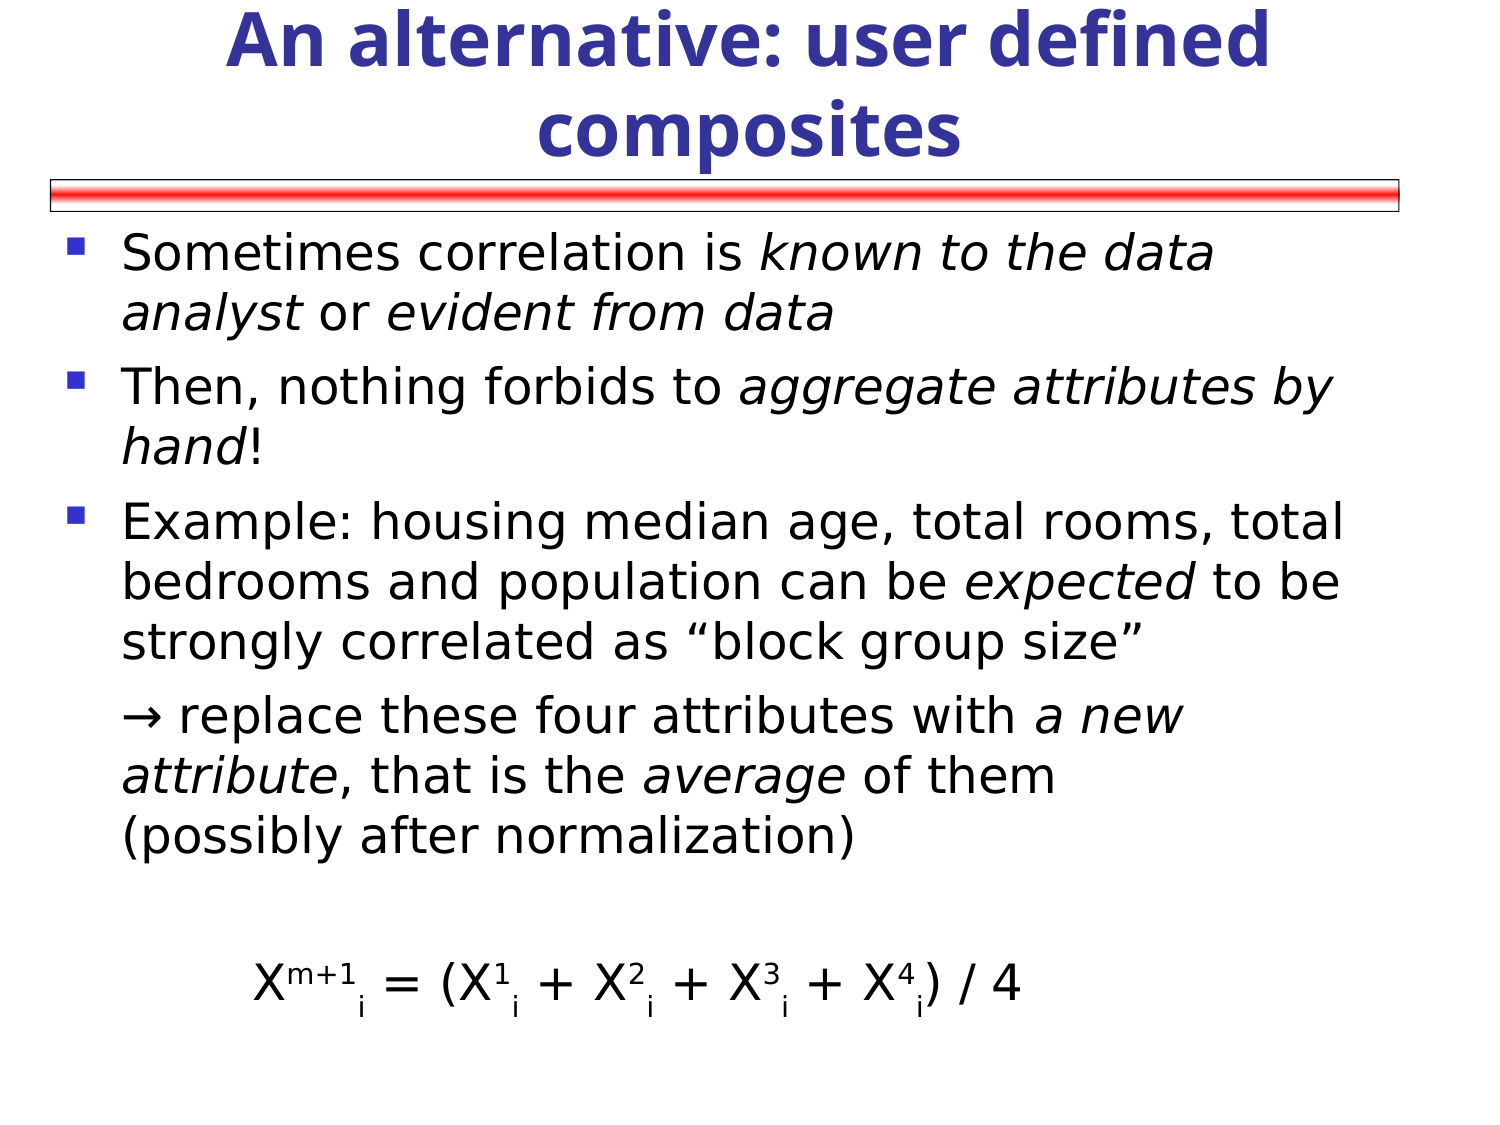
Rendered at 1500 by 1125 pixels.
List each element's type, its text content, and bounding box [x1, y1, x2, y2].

title An alternative: user defined composites [0, 0, 1500, 180]
list Sometimes correlation is known to the data analyst or evident from data Then, nothing forbids to aggregate attributes by hand! Example: housing median age, total rooms, total bedrooms and population can be expected to be strongly correlated as “block group size” → replace these four attributes with a new attribute, that is the average of them (possibly after normalization) Xm+1i = (X1i + X2i + X3i + X4i) / 4 [49, 212, 1425, 1081]
